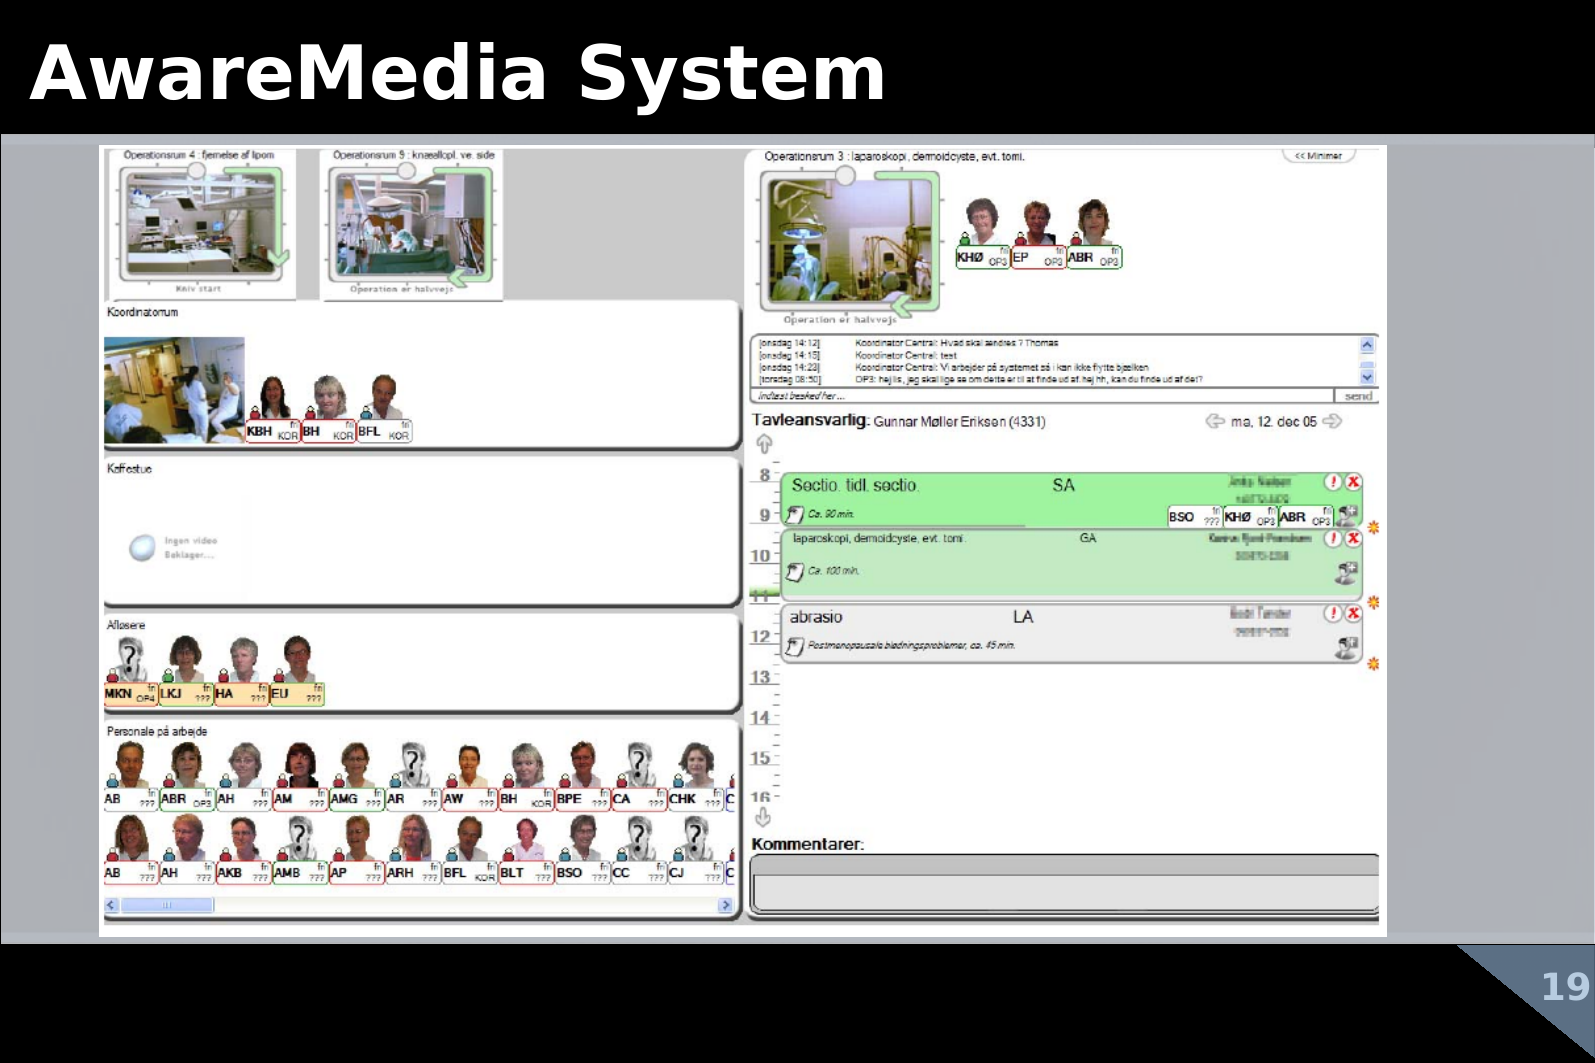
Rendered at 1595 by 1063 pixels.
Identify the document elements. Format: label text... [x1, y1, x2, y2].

picture [99, 145, 1387, 938]
title AwareMedia System [29, 30, 1465, 118]
